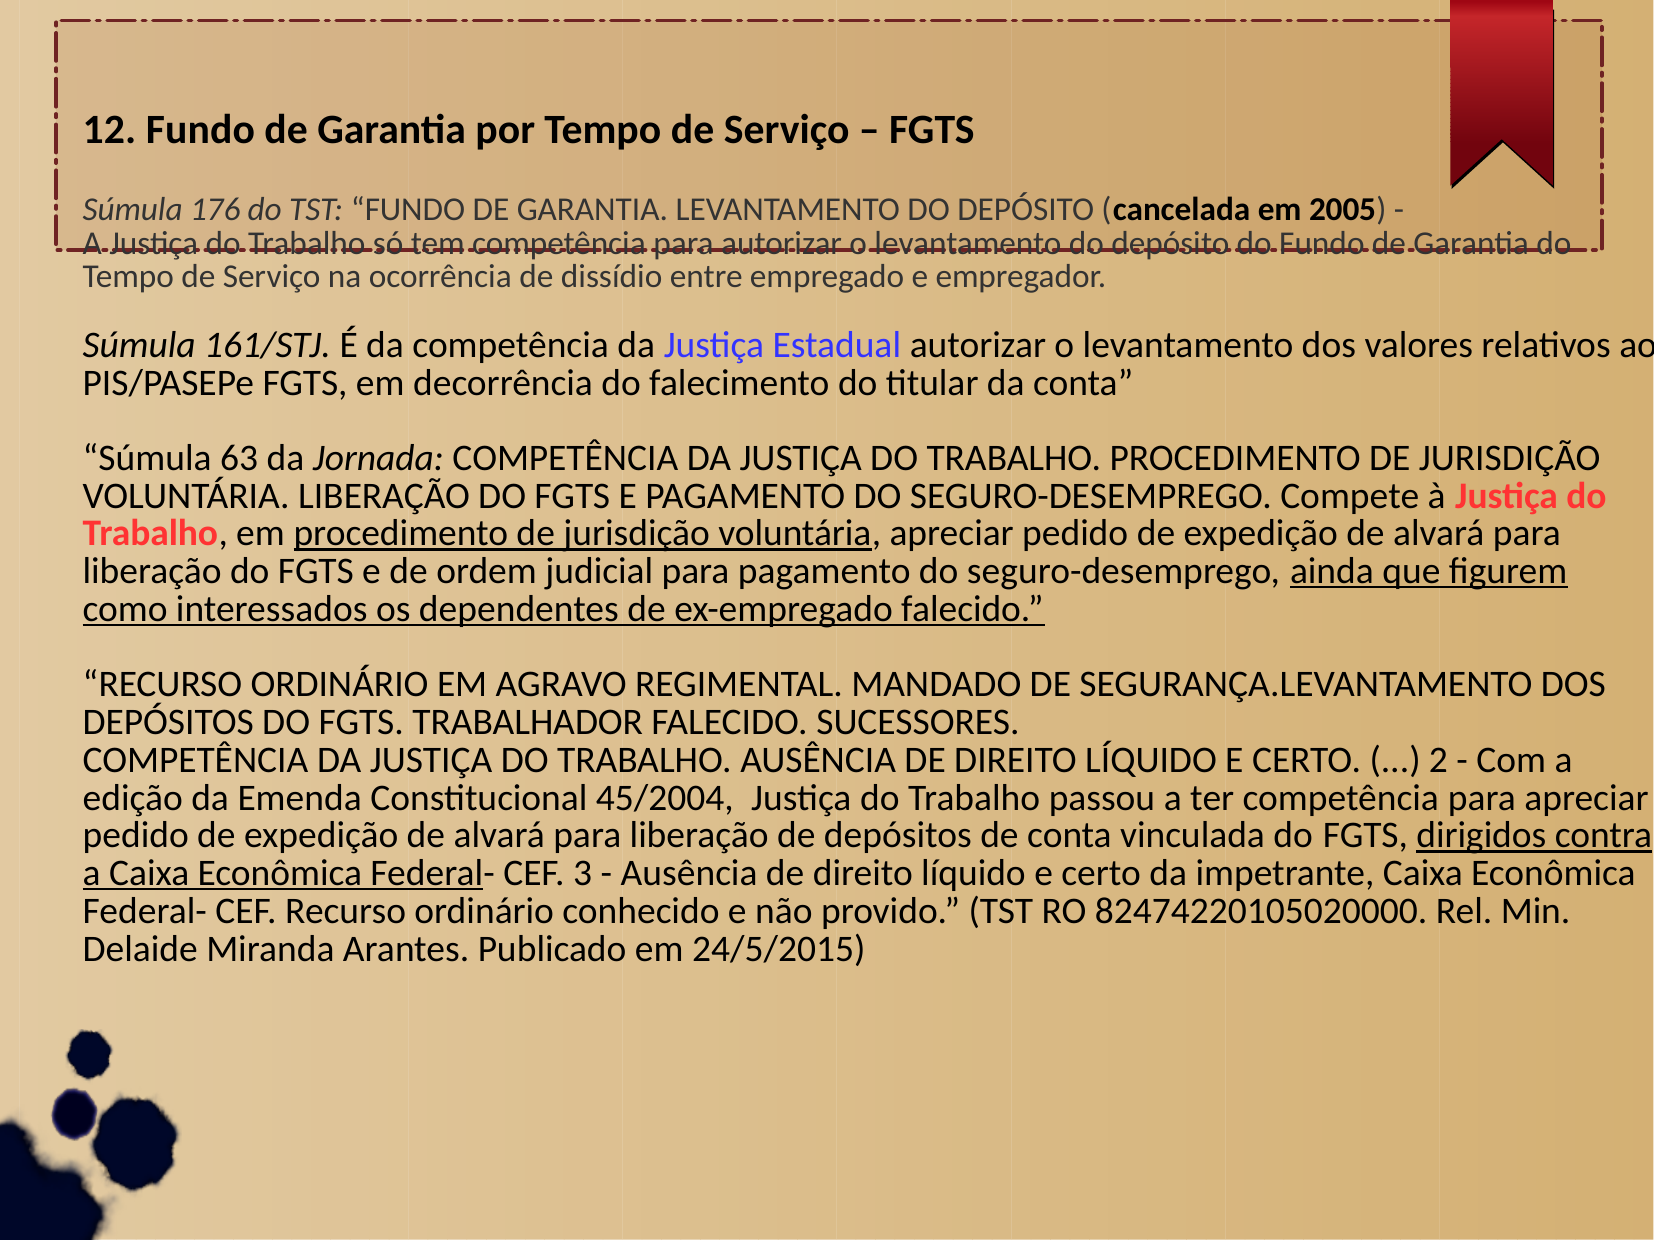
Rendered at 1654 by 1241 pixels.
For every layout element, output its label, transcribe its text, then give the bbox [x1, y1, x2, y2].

title 12. Fundo de Garantia por Tempo de Serviço – FGTS Súmula 176 do TST: “FUNDO DE GARANTIA. LEVANTAMENTO DO DEPÓSITO (cancelada em 2005) - A Justiça do Trabalho só tem competência para autorizar o levantamento do depósito do Fundo de Garantia do Tempo de Serviço na ocorrência de dissídio entre empregado e empregador. Súmula 161/STJ. É da competência da Justiça Estadual autorizar o levantamento dos valores relativos ao PIS/PASEPe FGTS, em decorrência do falecimento do titular da conta” “Súmula 63 da Jornada: COMPETÊNCIA DA JUSTIÇA DO TRABALHO. PROCEDIMENTO DE JURISDIÇÃO VOLUNTÁRIA. LIBERAÇÃO DO FGTS E PAGAMENTO DO SEGURO-DESEMPREGO. Compete à Justiça do Trabalho, em procedimento de jurisdição voluntária, apreciar pedido de expedição de alvará para liberação do FGTS e de ordem judicial para pagamento do seguro-desemprego, ainda que figurem como interessados os dependentes de ex-empregado falecido.” “RECURSO ORDINÁRIO EM AGRAVO REGIMENTAL. MANDADO DE SEGURANÇA.LEVANTAMENTO DOS DEPÓSITOS DO FGTS. TRABALHADOR FALECIDO. SUCESSORES. COMPETÊNCIA DA JUSTIÇA DO TRABALHO. AUSÊNCIA DE DIREITO LÍQUIDO E CERTO. (...) 2 - Com a edição da Emenda Constitucional 45/2004, Justiça do Trabalho passou a ter competência para apreciar pedido de expedição de alvará para liberação de depósitos de conta vinculada do FGTS, dirigidos contra a Caixa Econômica Federal- CEF. 3 - Ausência de direito líquido e certo da impetrante, Caixa Econômica Federal- CEF. Recurso ordinário conhecido e não provido.” (TST RO 82474220105020000. Rel. Min. Delaide Miranda Arantes. Publicado em 24/5/2015) [82, 19, 1654, 1063]
